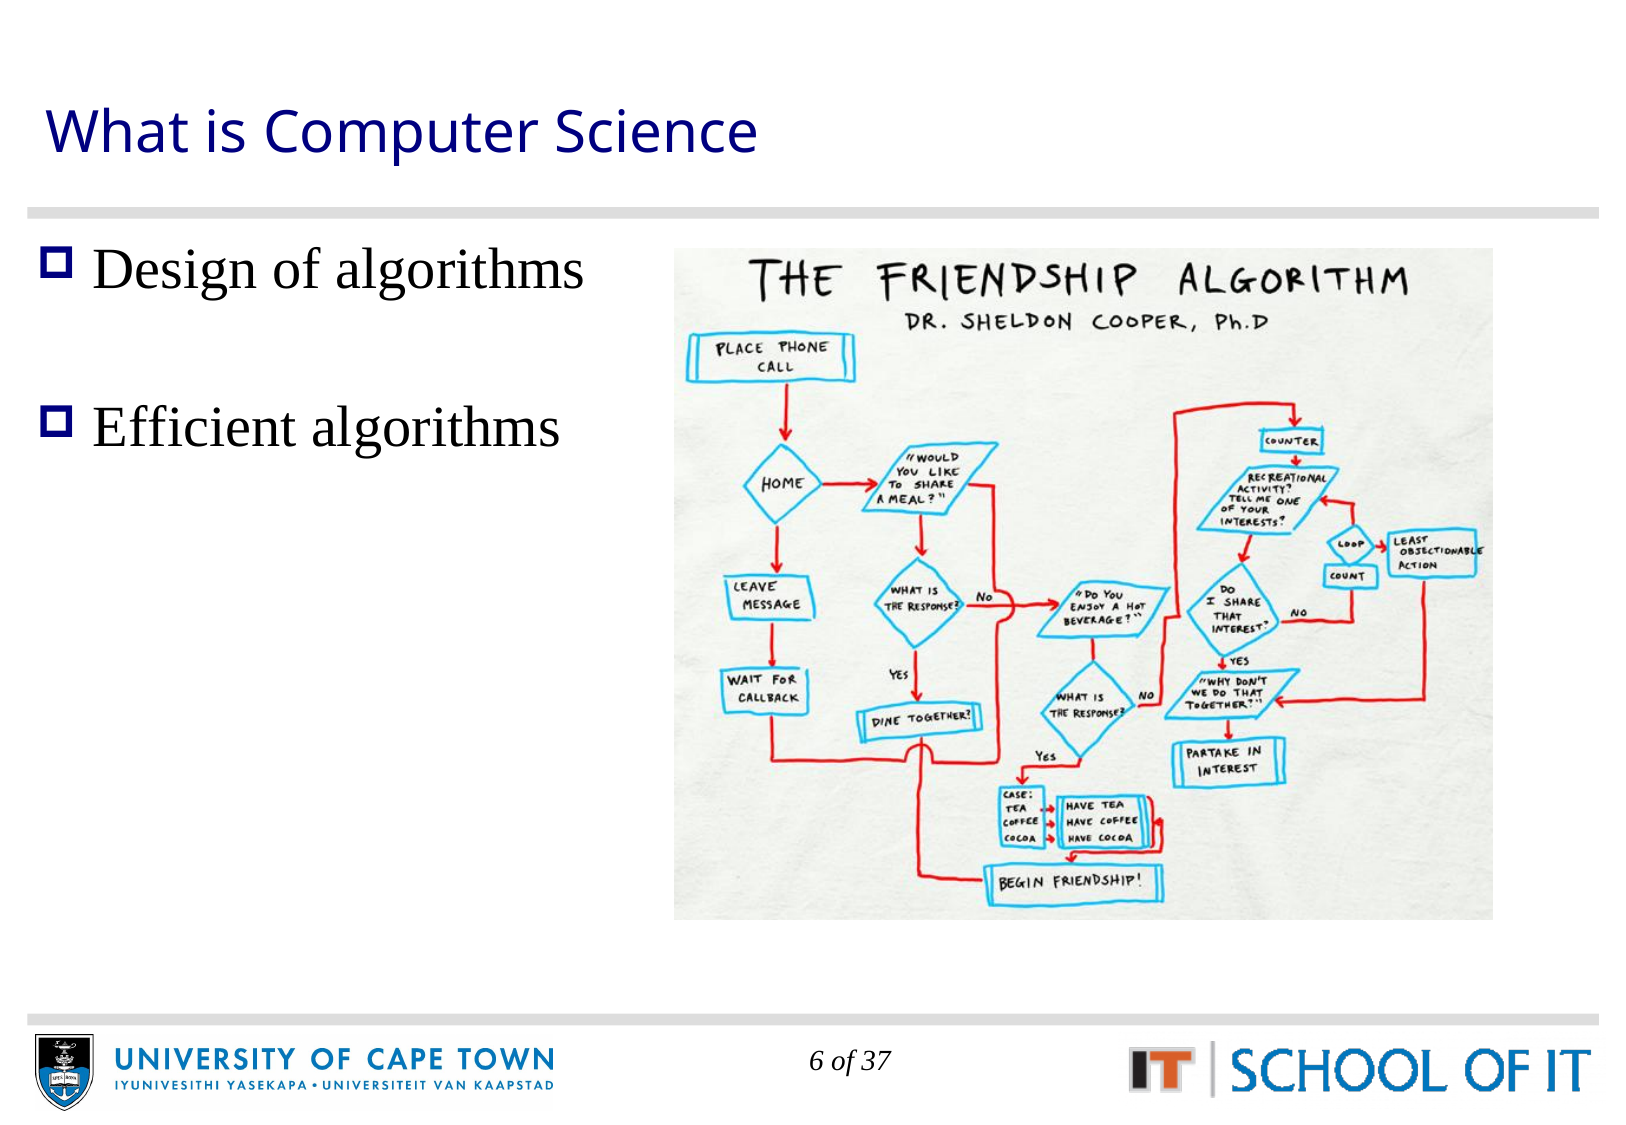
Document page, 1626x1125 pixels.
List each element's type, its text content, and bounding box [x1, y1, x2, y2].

picture [674, 248, 1493, 920]
list Design of algorithms Efficient algorithms [36, 236, 1579, 998]
picture [35, 1034, 553, 1111]
title What is Computer Science [45, 66, 1583, 194]
picture [1118, 1030, 1606, 1109]
